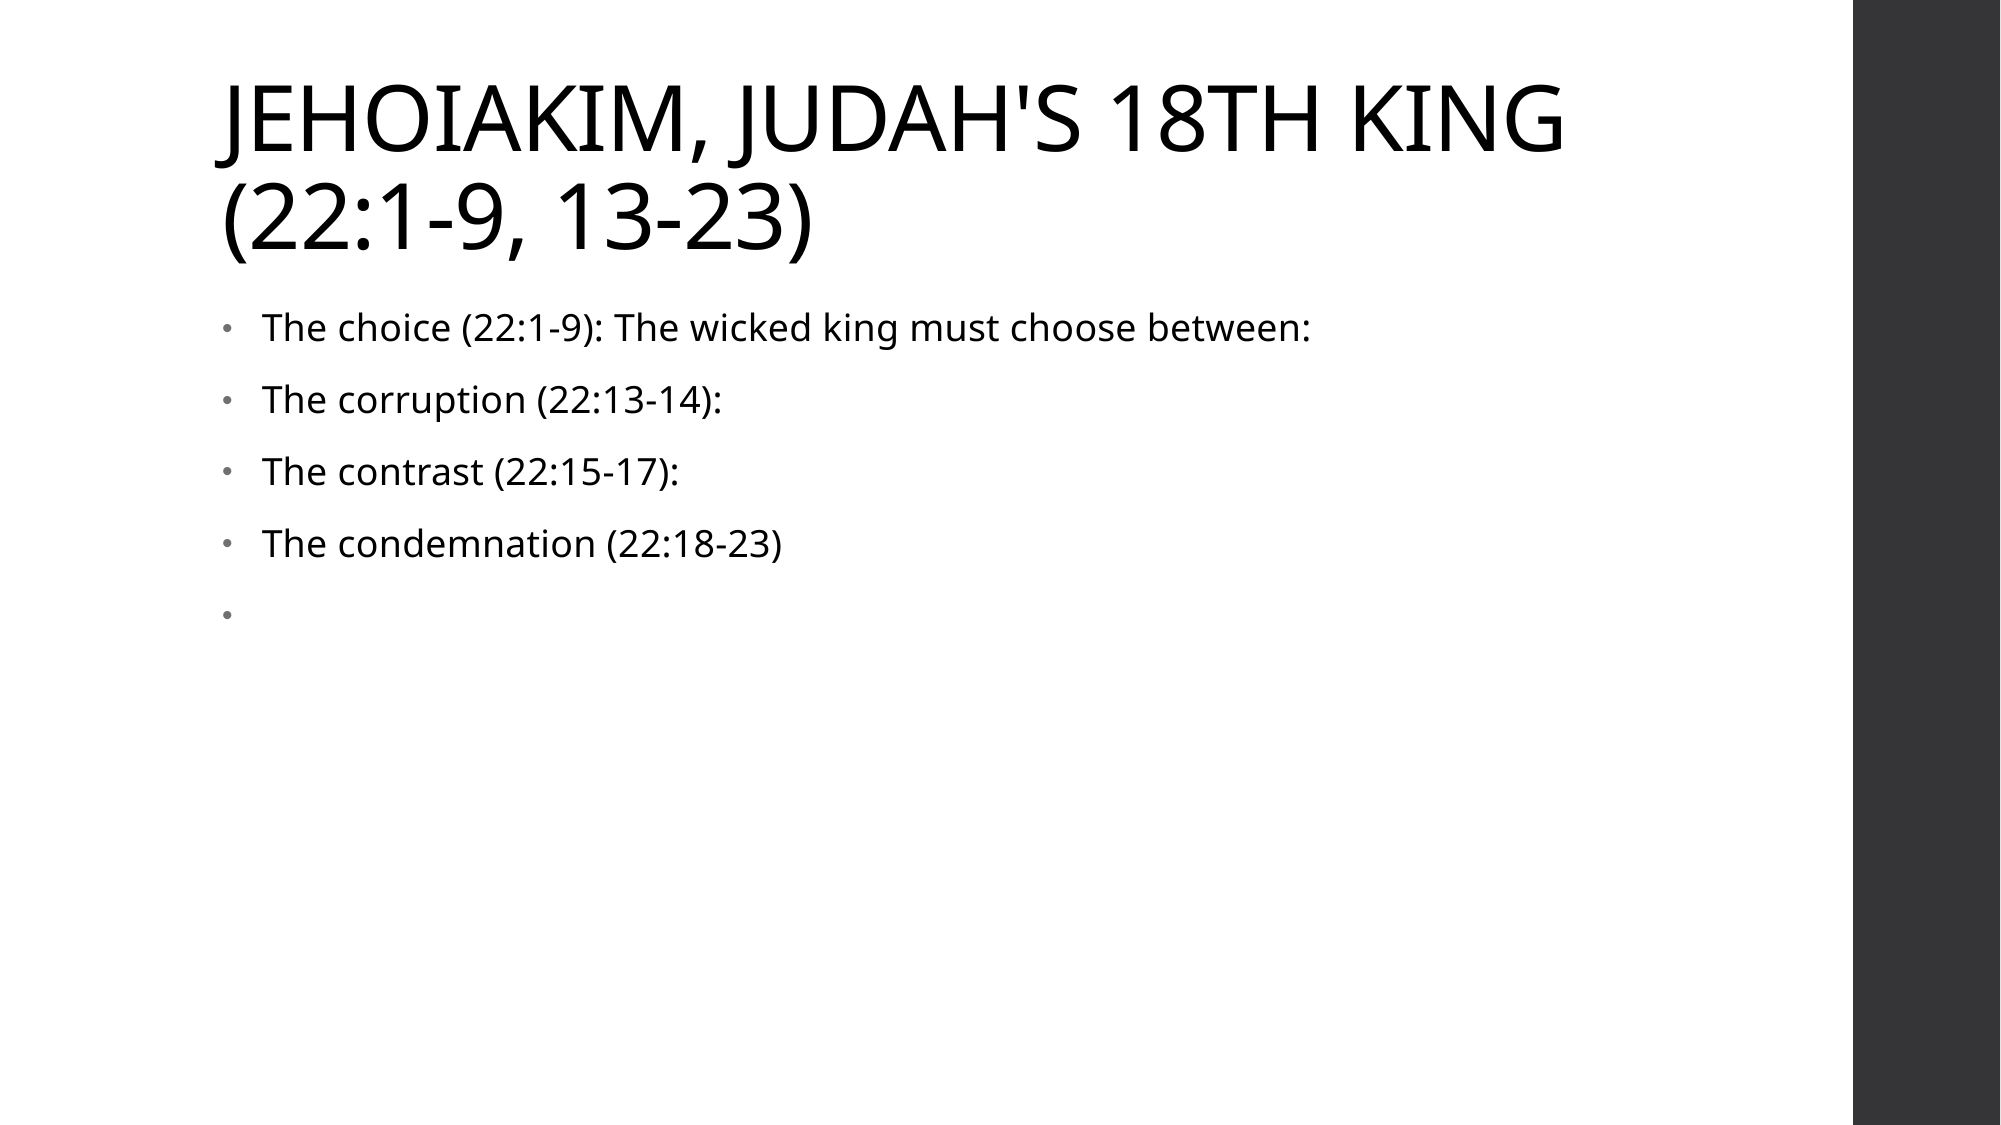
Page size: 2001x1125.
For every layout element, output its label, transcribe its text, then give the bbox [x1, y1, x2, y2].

title JEHOIAKIM, JUDAH'S 18TH KING (22:1-9, 13-23) [206, 60, 1797, 278]
list The choice (22:1-9): The wicked king must choose between: The corruption (22:13-14): The contrast (22:15-17): The condemnation (22:18-23) [206, 299, 1617, 1014]
